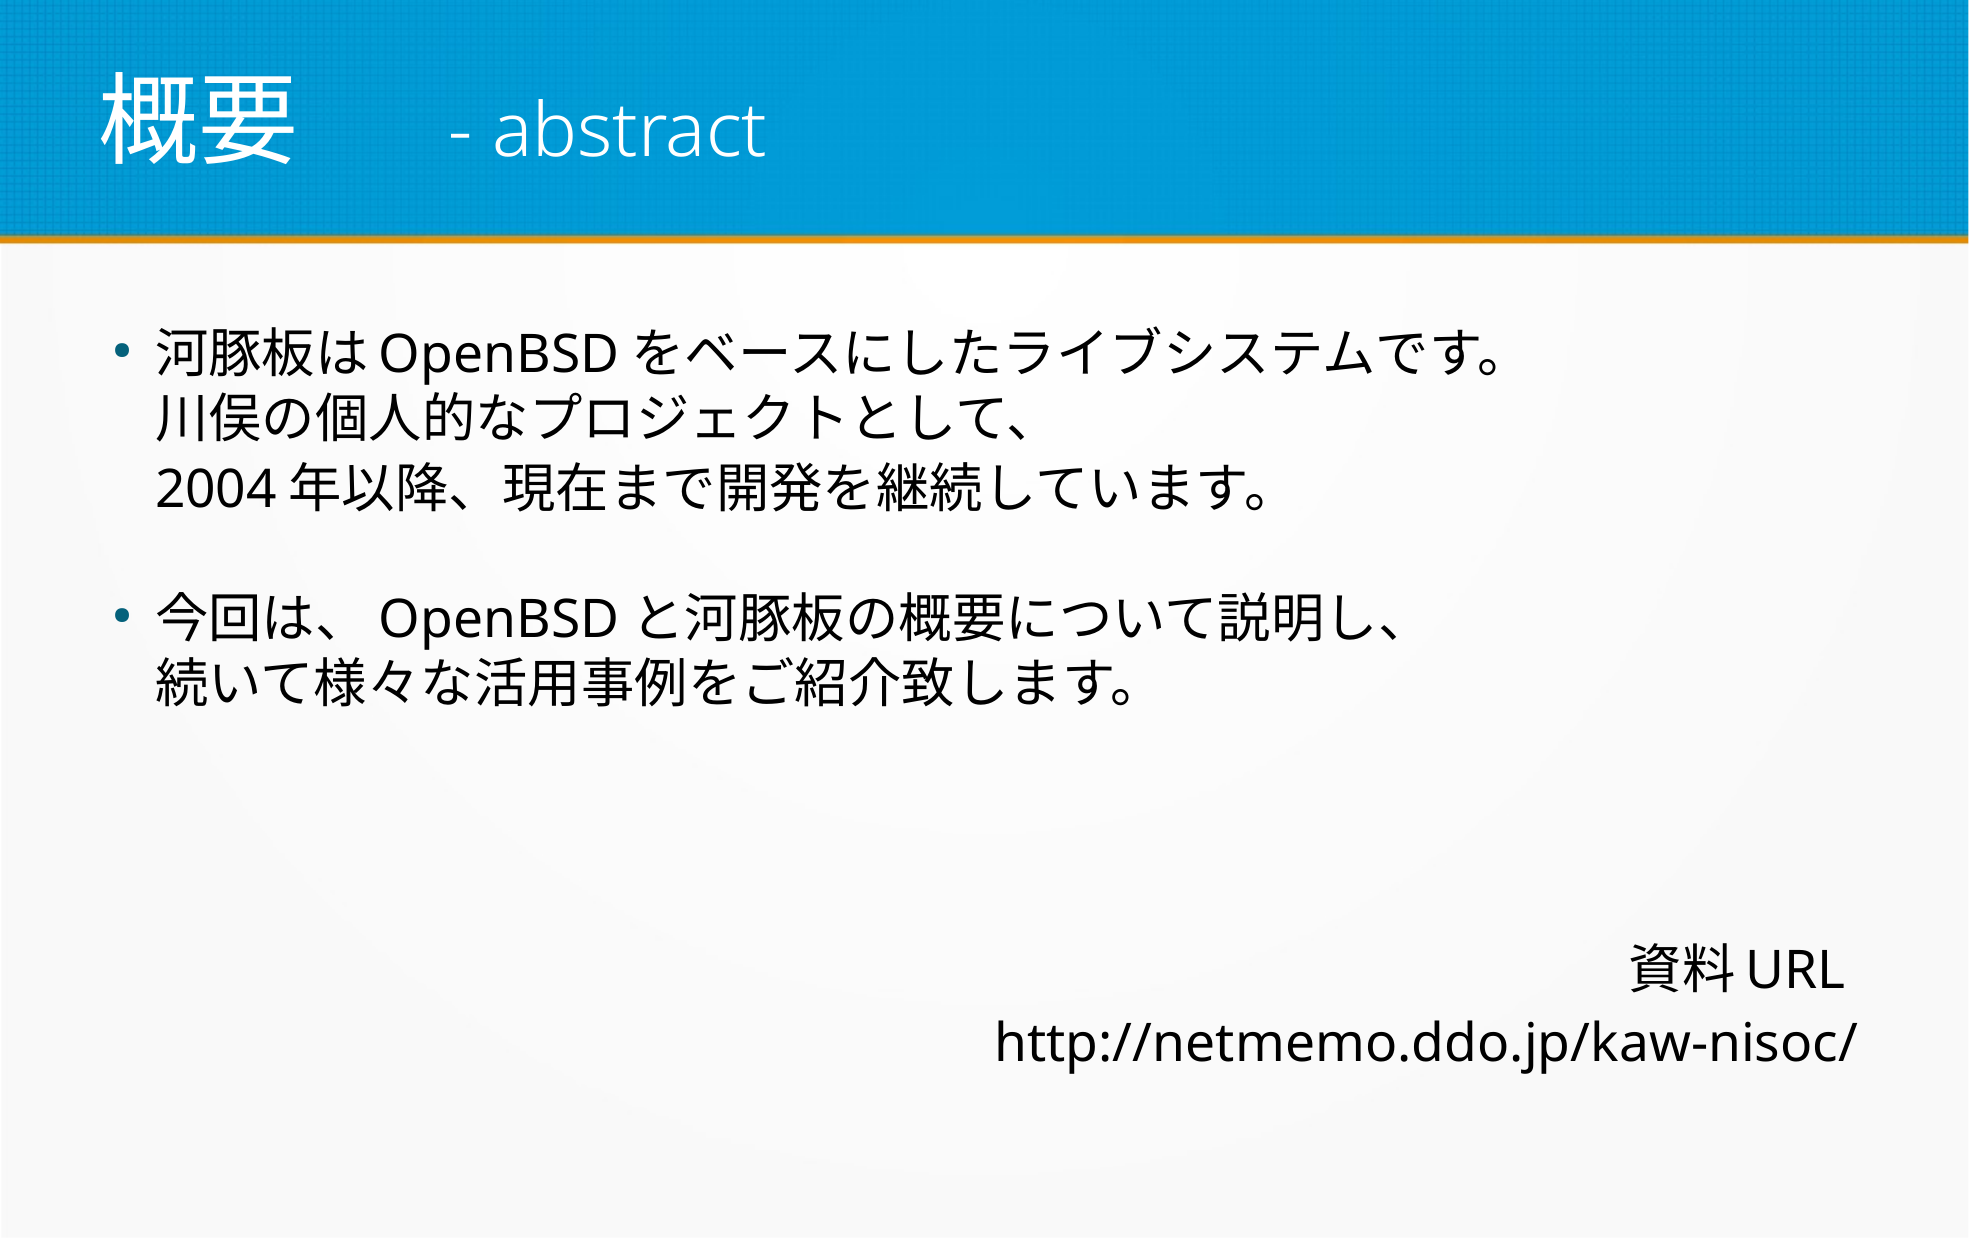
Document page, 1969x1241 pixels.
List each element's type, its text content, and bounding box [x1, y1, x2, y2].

list 河豚板はOpenBSDをベースにしたライブシステムです。 川俣の個人的なプロジェクトとして、 2004年以降、現在まで開発を継続しています。 今回は、OpenBSDと河豚板の概要について説明し、 続いて様々な活用事例をご紹介致します。 資料URL http://netmemo.ddo.jp/kaw-nisoc/ [98, 315, 1861, 1081]
picture [0, 233, 1969, 1241]
title 概要 - abstract [98, 59, 1870, 180]
